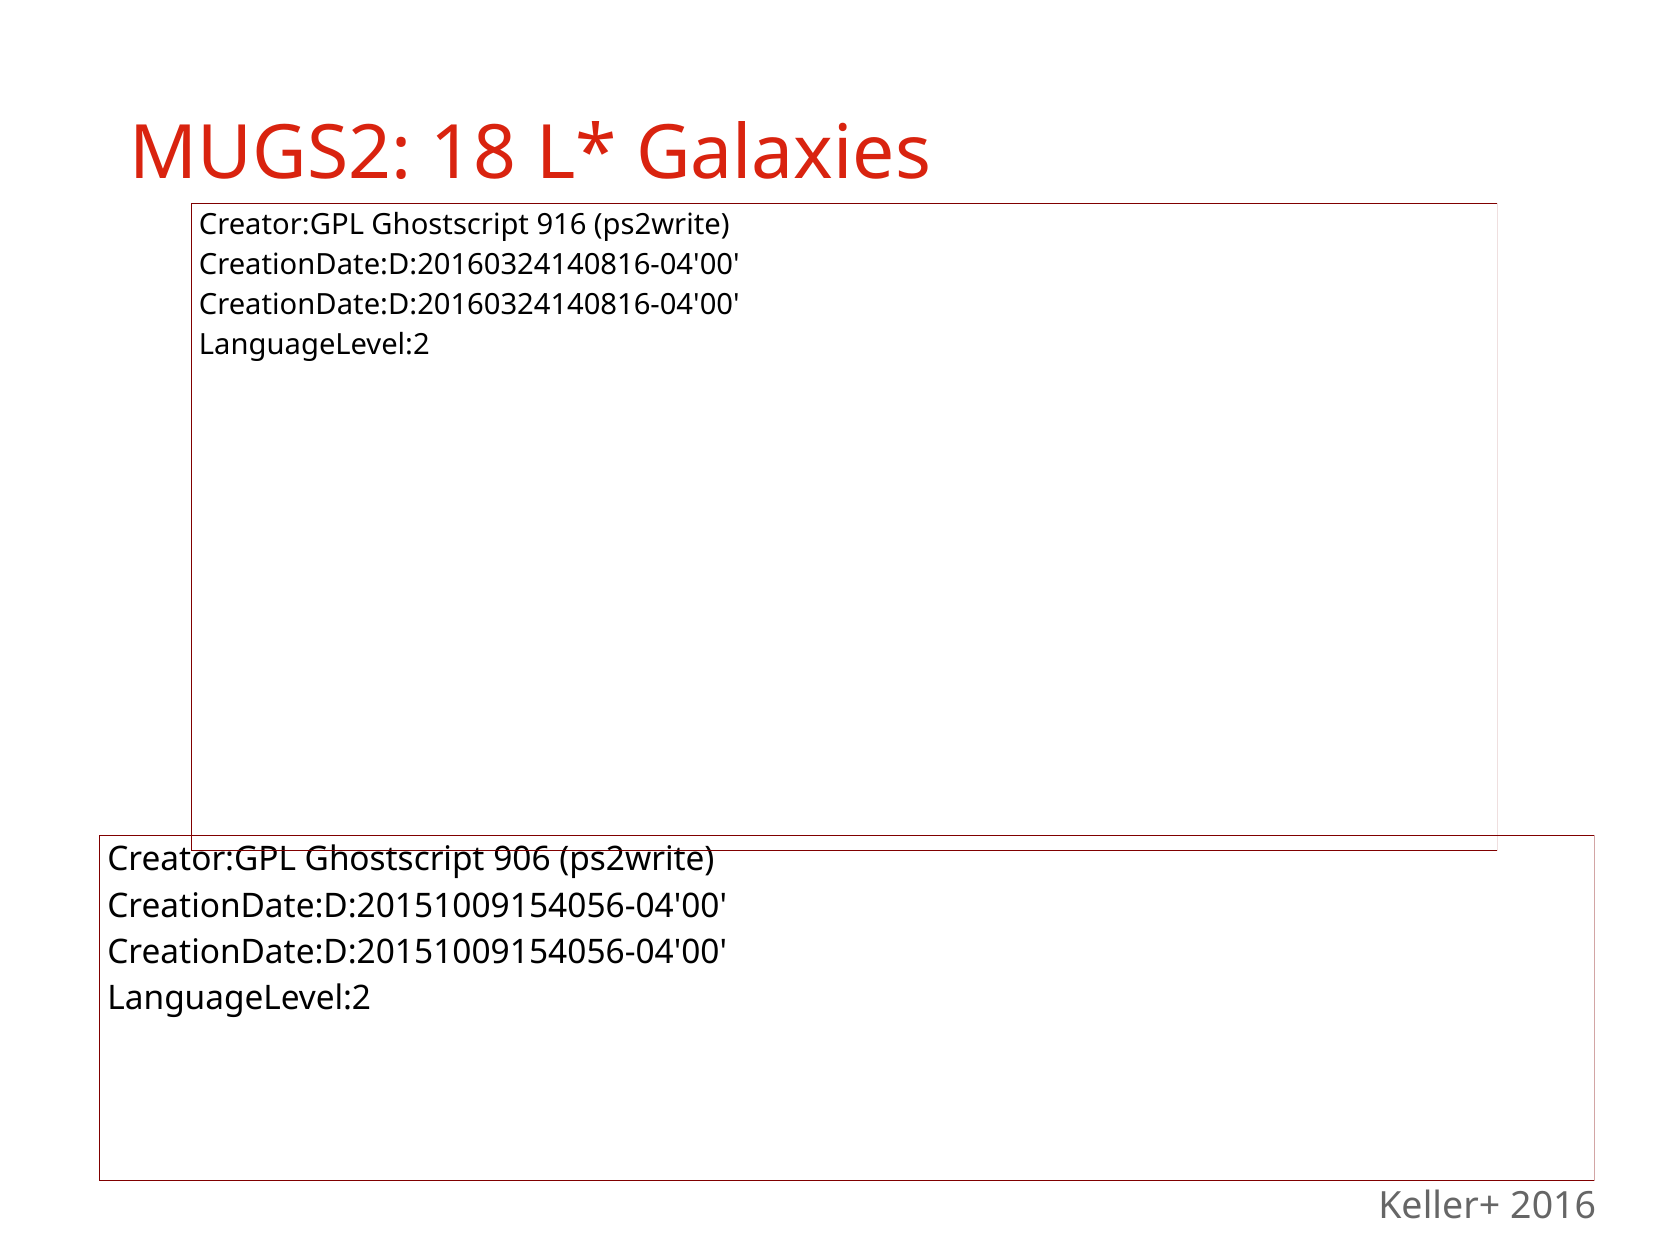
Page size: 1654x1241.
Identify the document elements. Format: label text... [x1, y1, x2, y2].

picture [96, 201, 1595, 1181]
title MUGS2: 18 L* Galaxies [129, 86, 1518, 213]
text_box Keller+ 2016 [1363, 1171, 1630, 1229]
